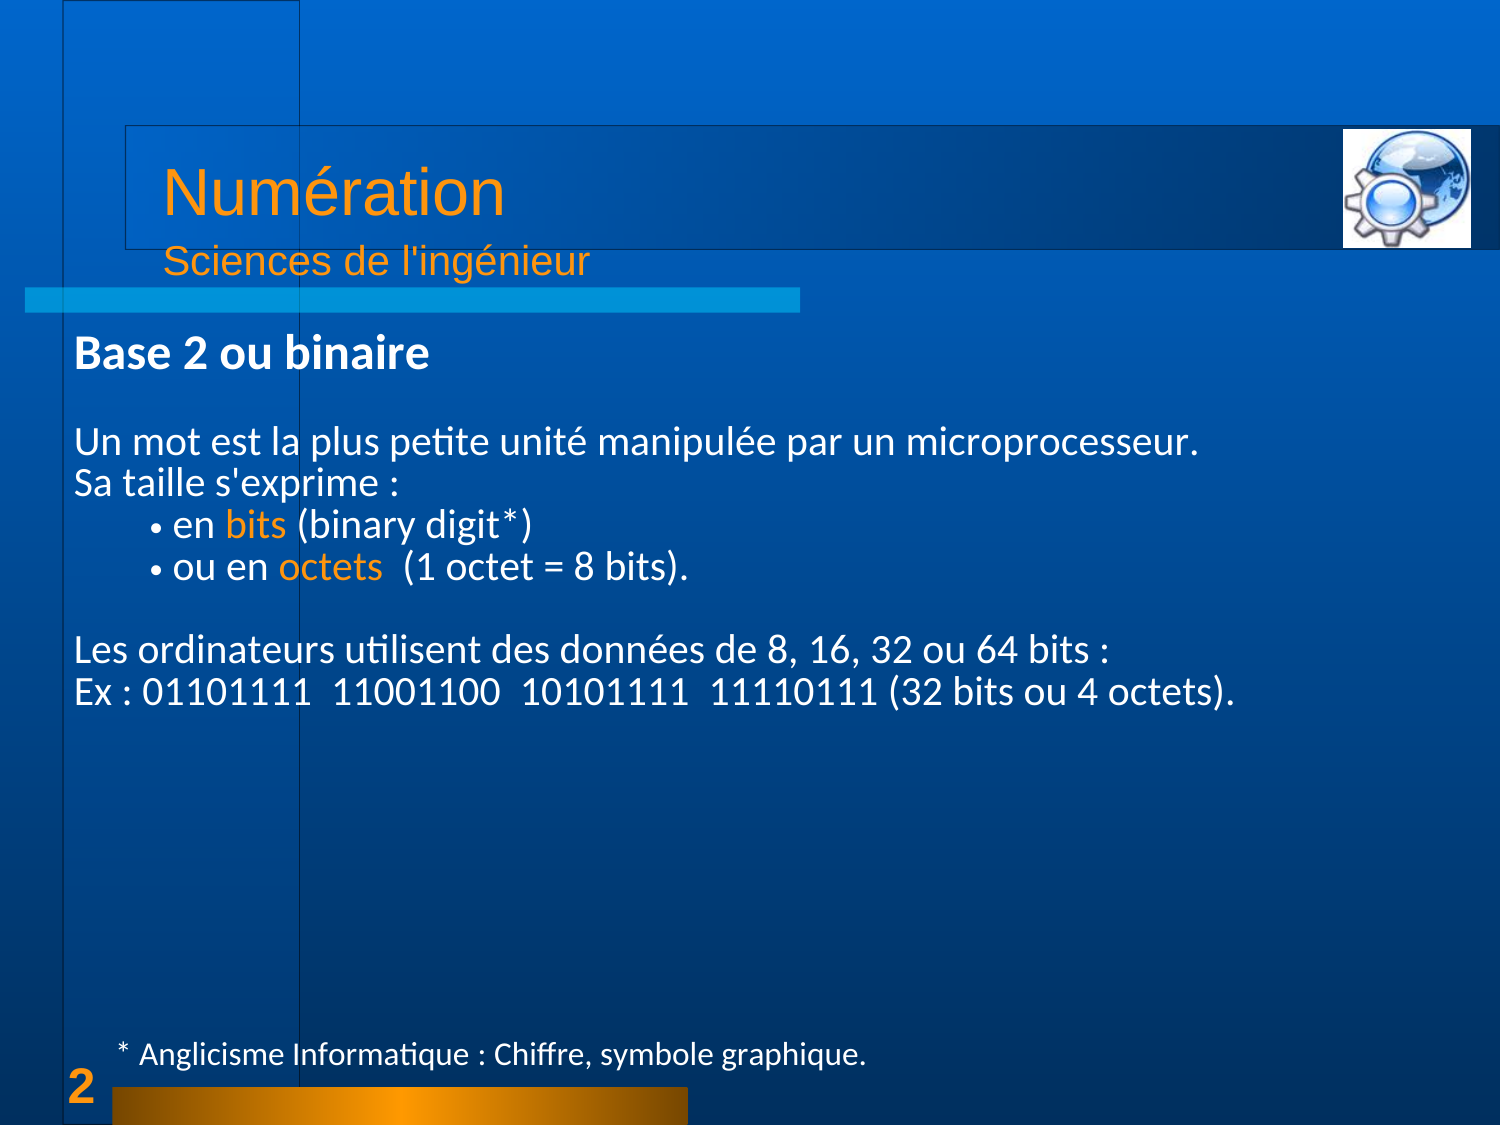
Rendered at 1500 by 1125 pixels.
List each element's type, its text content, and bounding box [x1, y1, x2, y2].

picture [1343, 129, 1471, 248]
text_box * Anglicisme Informatique : Chiffre, symbole graphique. [100, 1033, 1134, 1090]
text_box Base 2 ou binaire Un mot est la plus petite unité manipulée par un microprocesseur. Sa taille s'exprime : en bits (binary digit*) ou en octets (1 octet = 8 bits). Les ordinateurs utilisent des données de 8, 16, 32 ou 64 bits : Ex : 01101111 11001100 10101111 11110111 (32 bits ou 4 octets). [59, 324, 1418, 860]
